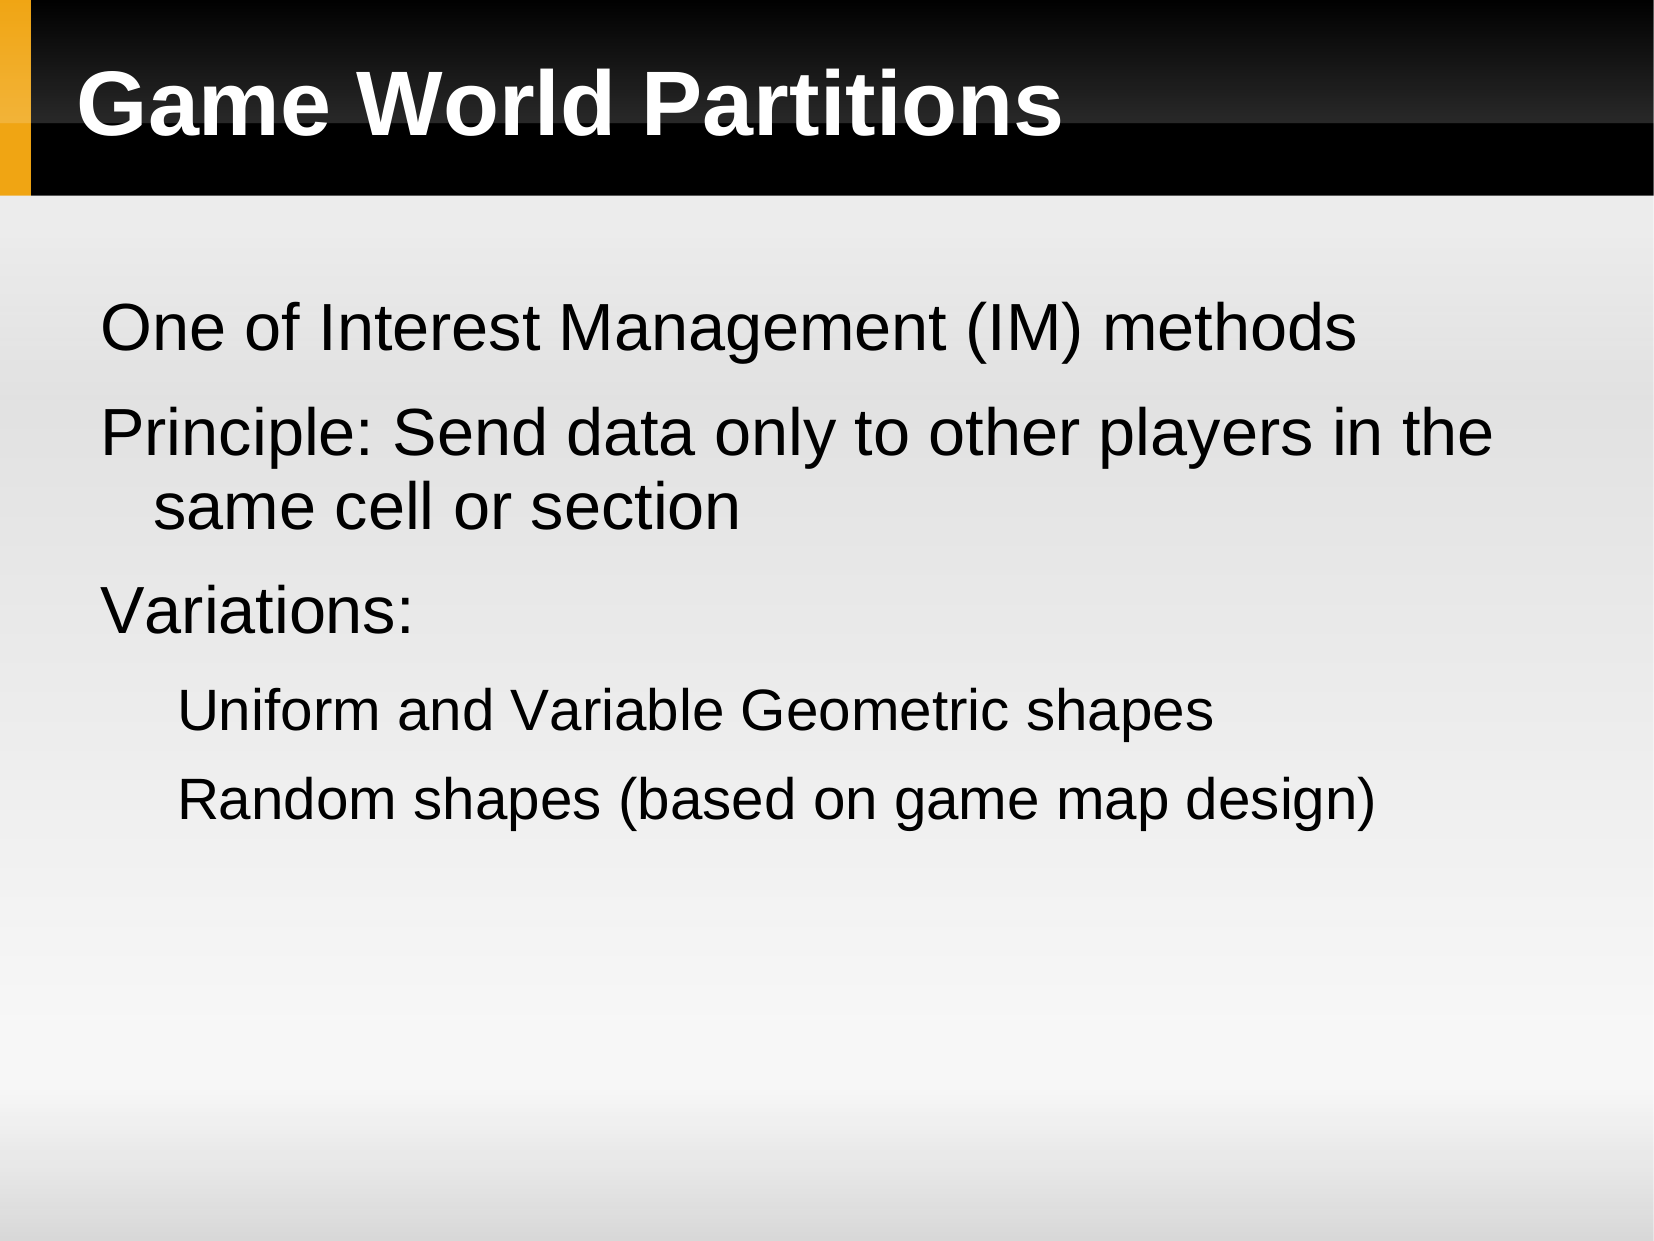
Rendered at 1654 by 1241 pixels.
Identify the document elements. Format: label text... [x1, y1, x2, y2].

title Game World Partitions [76, 0, 1565, 208]
list One of Interest Management (IM) methods Principle: Send data only to other players in the same cell or section Variations: Uniform and Variable Geometric shapes Random shapes (based on game map design) [82, 290, 1571, 1109]
picture [0, 0, 1654, 1241]
